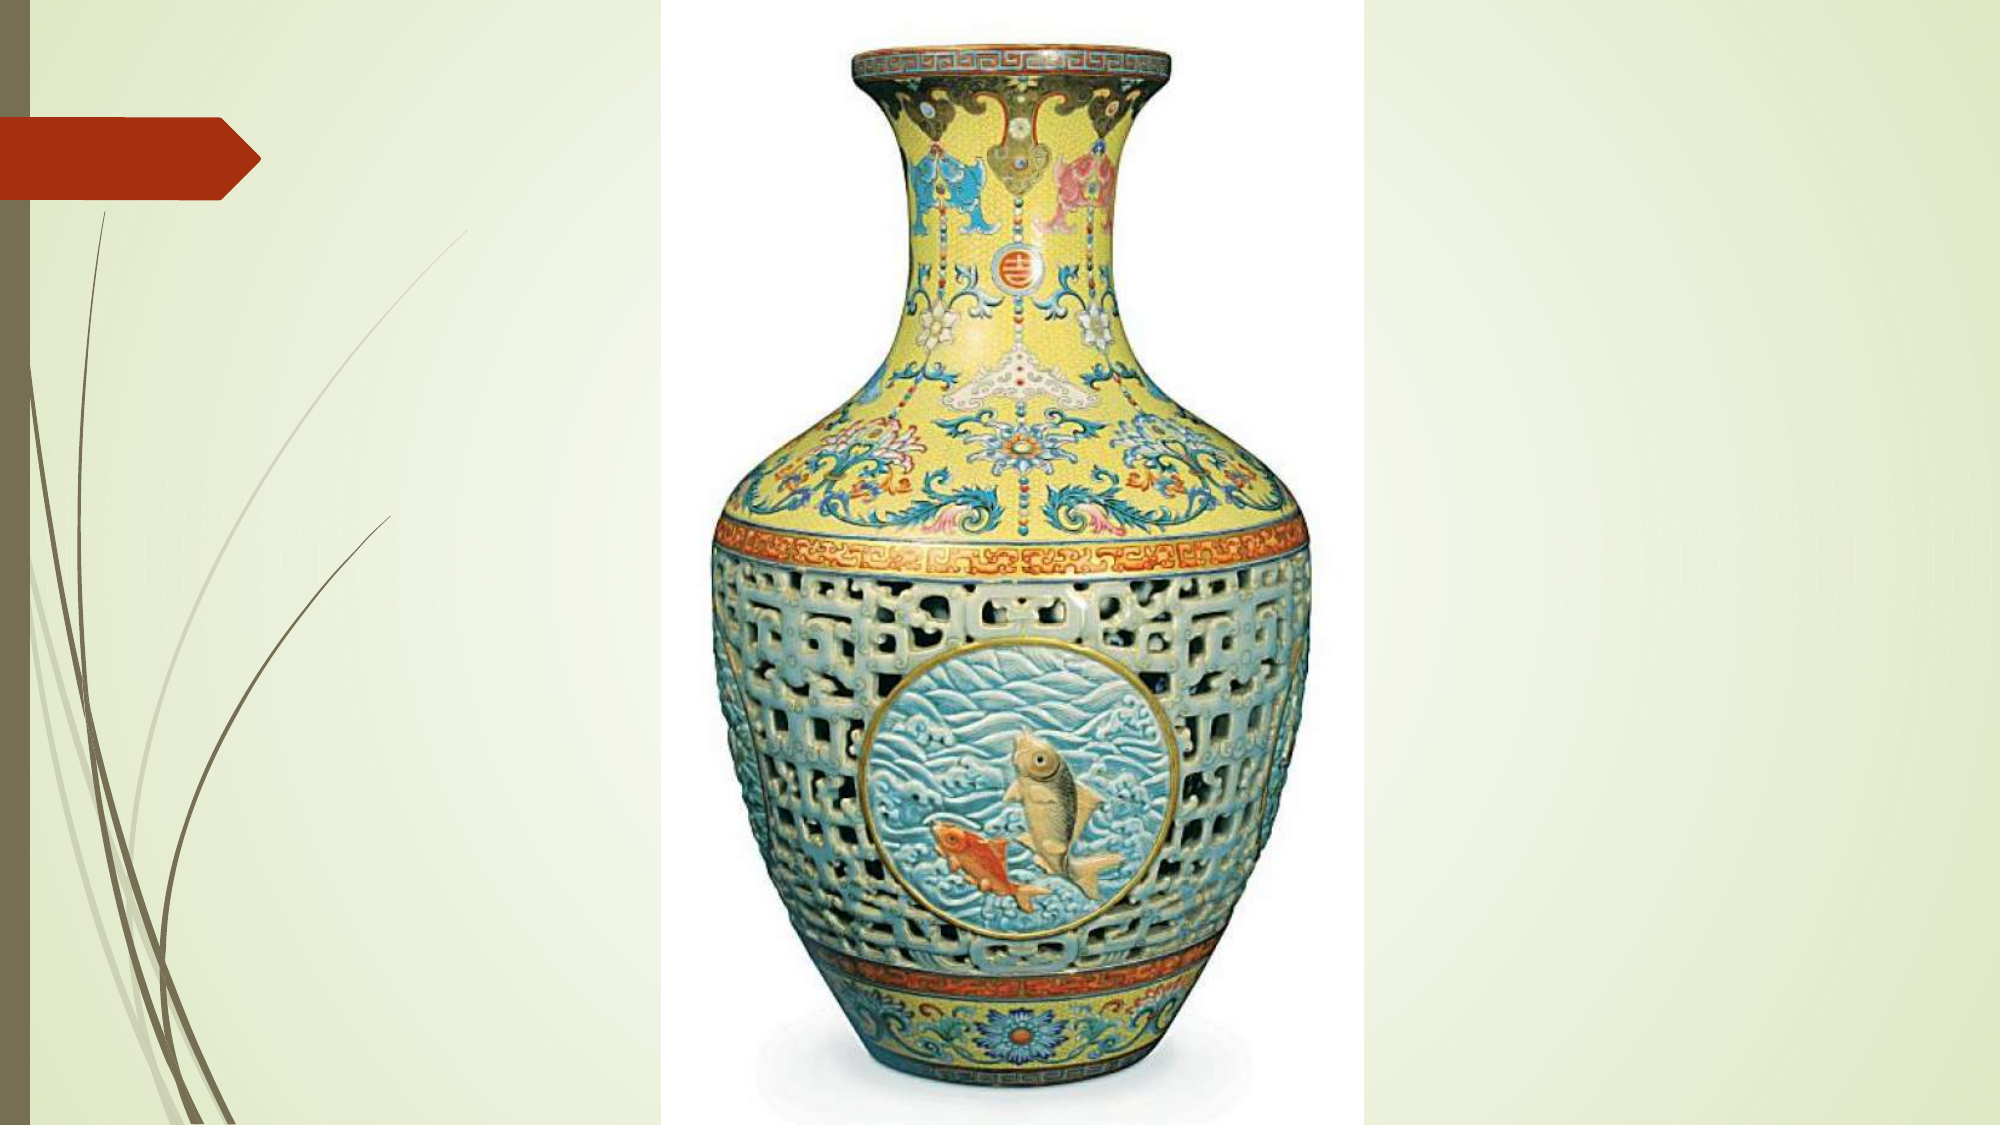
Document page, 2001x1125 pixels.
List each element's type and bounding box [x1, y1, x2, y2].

picture [661, 0, 1364, 1125]
